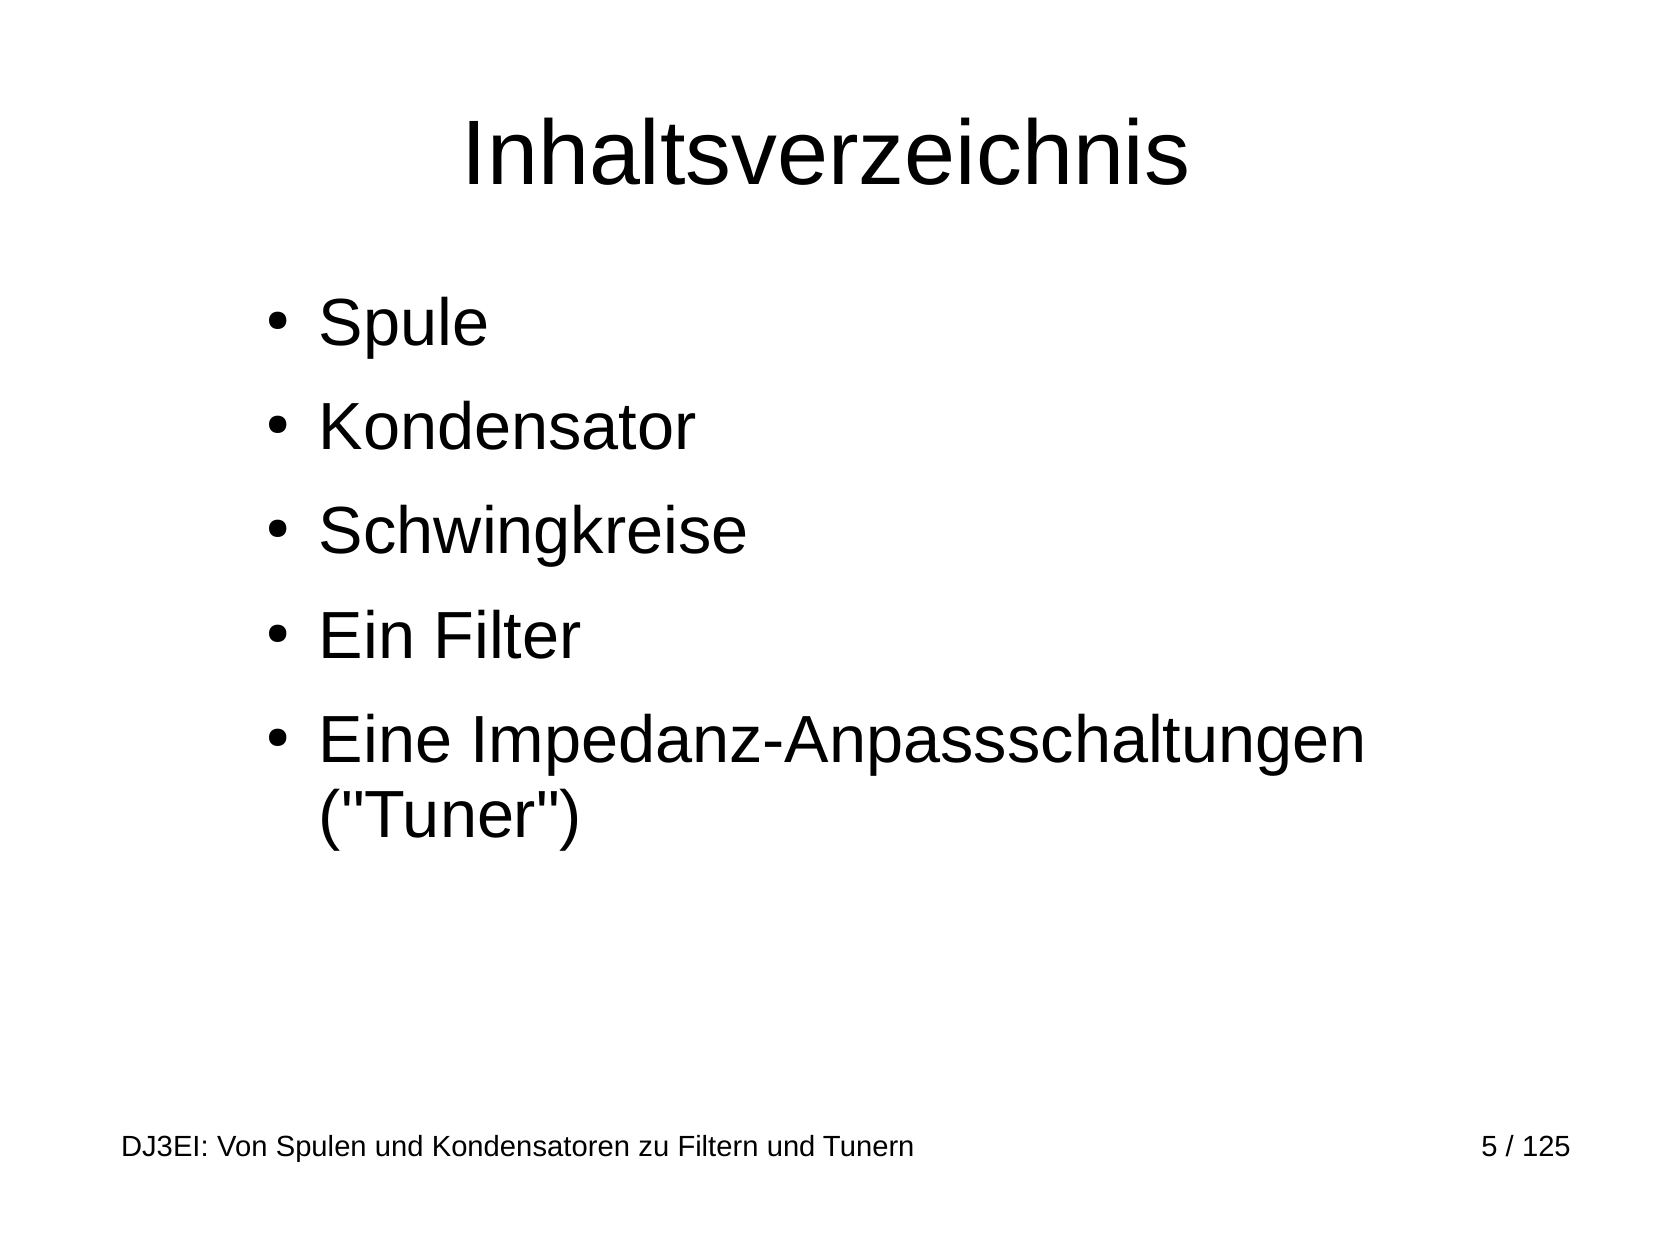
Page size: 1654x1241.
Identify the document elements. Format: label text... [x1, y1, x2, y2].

list Spule Kondensator Schwingkreise Ein Filter Eine Impedanz-Anpassschaltungen ("Tuner") [248, 284, 1524, 875]
title Inhaltsverzeichnis [82, 49, 1571, 257]
